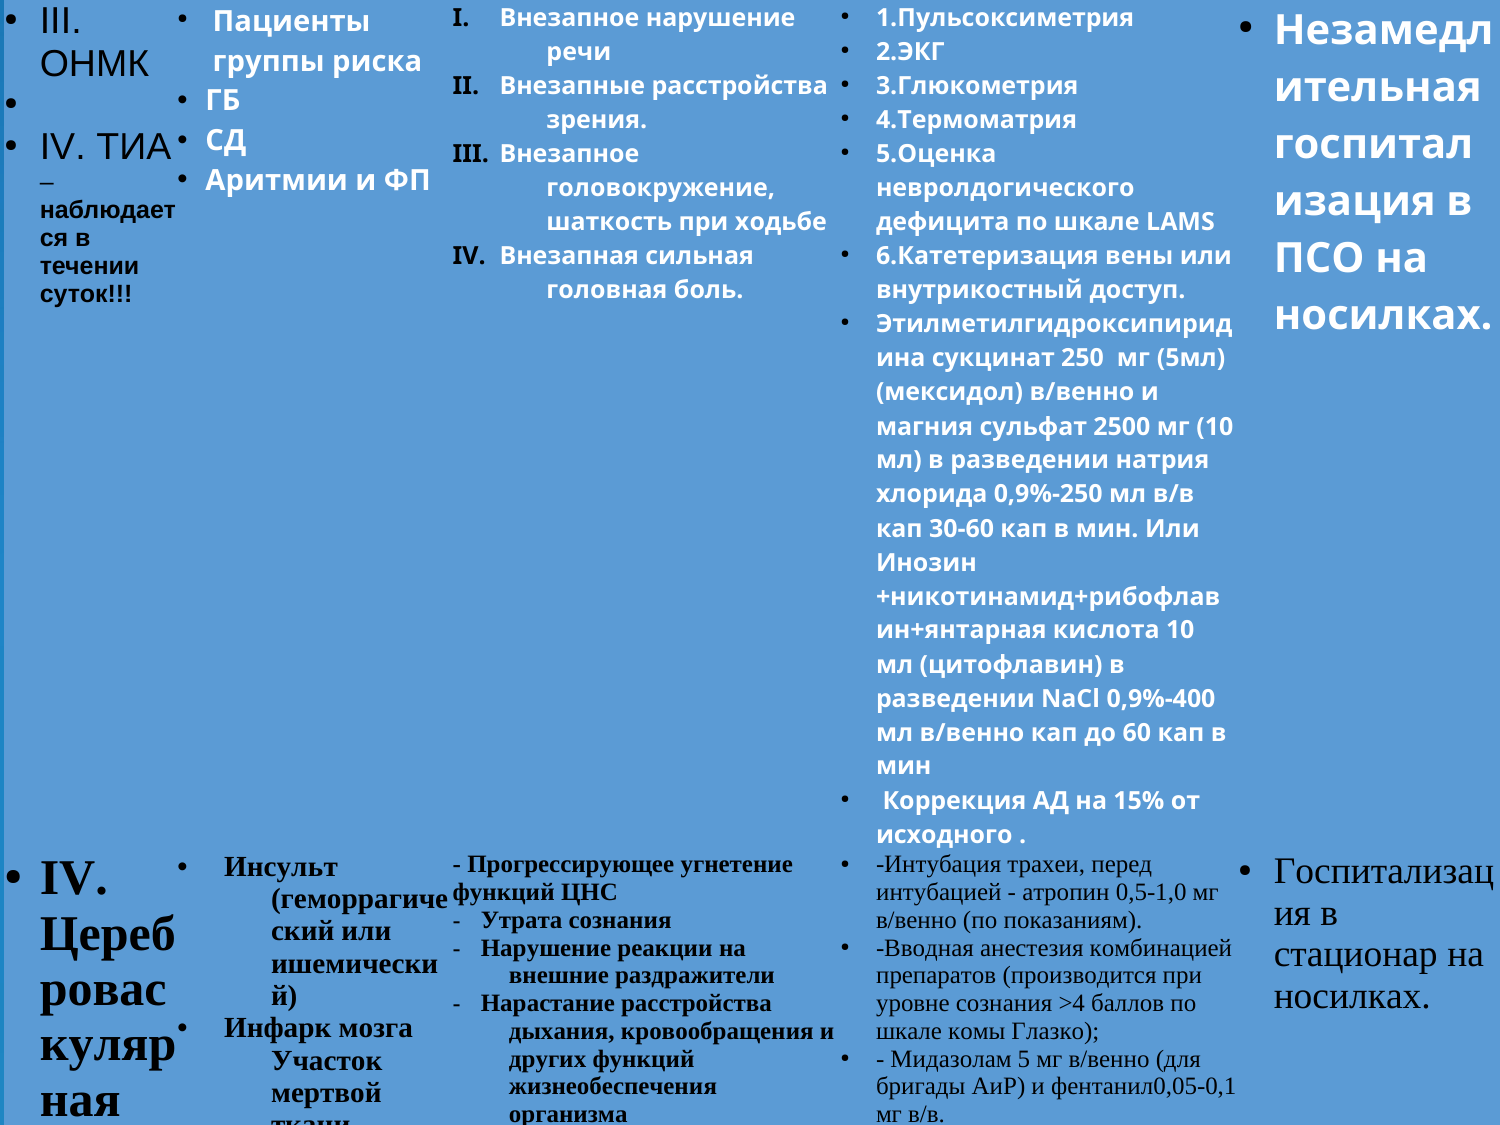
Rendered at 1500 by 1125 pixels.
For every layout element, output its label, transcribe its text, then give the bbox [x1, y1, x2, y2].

table_header 1.Пульсоксиметрия 2.ЭКГ 3.Глюкометрия 4.Термоматрия 5.Оценка невролдогического дефицита по шкале LAMS 6.Катетеризация вены или внутрикостный доступ. Этилметилгидроксипиридина сукцинат 250 мг (5мл)(мексидол) в/венно и магния сульфат 2500 мг (10 мл) в разведении натрия хлорида 0,9%-250 мл в/в кап 30-60 кап в мин. Или Инозин +никотинамид+рибофлавин+янтарная кислота 10 мл (цитофлавин) в разведении NaCl 0,9%-400 мл в/венно кап до 60 кап в мин Коррекция АД на 15% от исходного . [841, 0, 1238, 850]
table_cell - Прогрессирующее угнетение функций ЦНС Утрата сознания Нарушение реакции на внешние раздражители Нарастание расстройства дыхания, кровообращения и других функций жизнеобеспечения организма [453, 850, 841, 1125]
table_cell Инсульт (геморрагический или ишемический) Инфарк мозга Участок мертвой ткани САК [177, 850, 453, 1125]
table_header Незамедлительная госпитализация в ПСО на носилках. [1238, 0, 1500, 850]
table_header III. ОНМК IV. ТИА – наблюдается в течении суток!!! [4, 0, 177, 850]
table_header Пациенты группы риска ГБ СД Аритмии и ФП [177, 0, 453, 850]
table_cell -Интубация трахеи, перед интубацией - атропин 0,5-1,0 мг в/венно (по показаниям). -Вводная анестезия комбинацией препаратов (производится при уровне сознания ˃4 баллов по шкале комы Глазко); - Мидазолам 5 мг в/венно (для бригады АиР) и фентанил0,05-0,1 мг в/в. -Санация верхних дых пут -Интубация трахеи или применение ларинг. трубки -ИВЛ/ВВЛ [841, 850, 1238, 1125]
table_cell IV. Цереброваскулярная кома [4, 850, 177, 1125]
table_header Внезапное нарушение речи Внезапные расстройства зрения. Внезапное головокружение, шаткость при ходьбе Внезапная сильная головная боль. [453, 0, 841, 850]
table_cell Госпитализация в стационар на носилках. [1238, 850, 1500, 1125]
